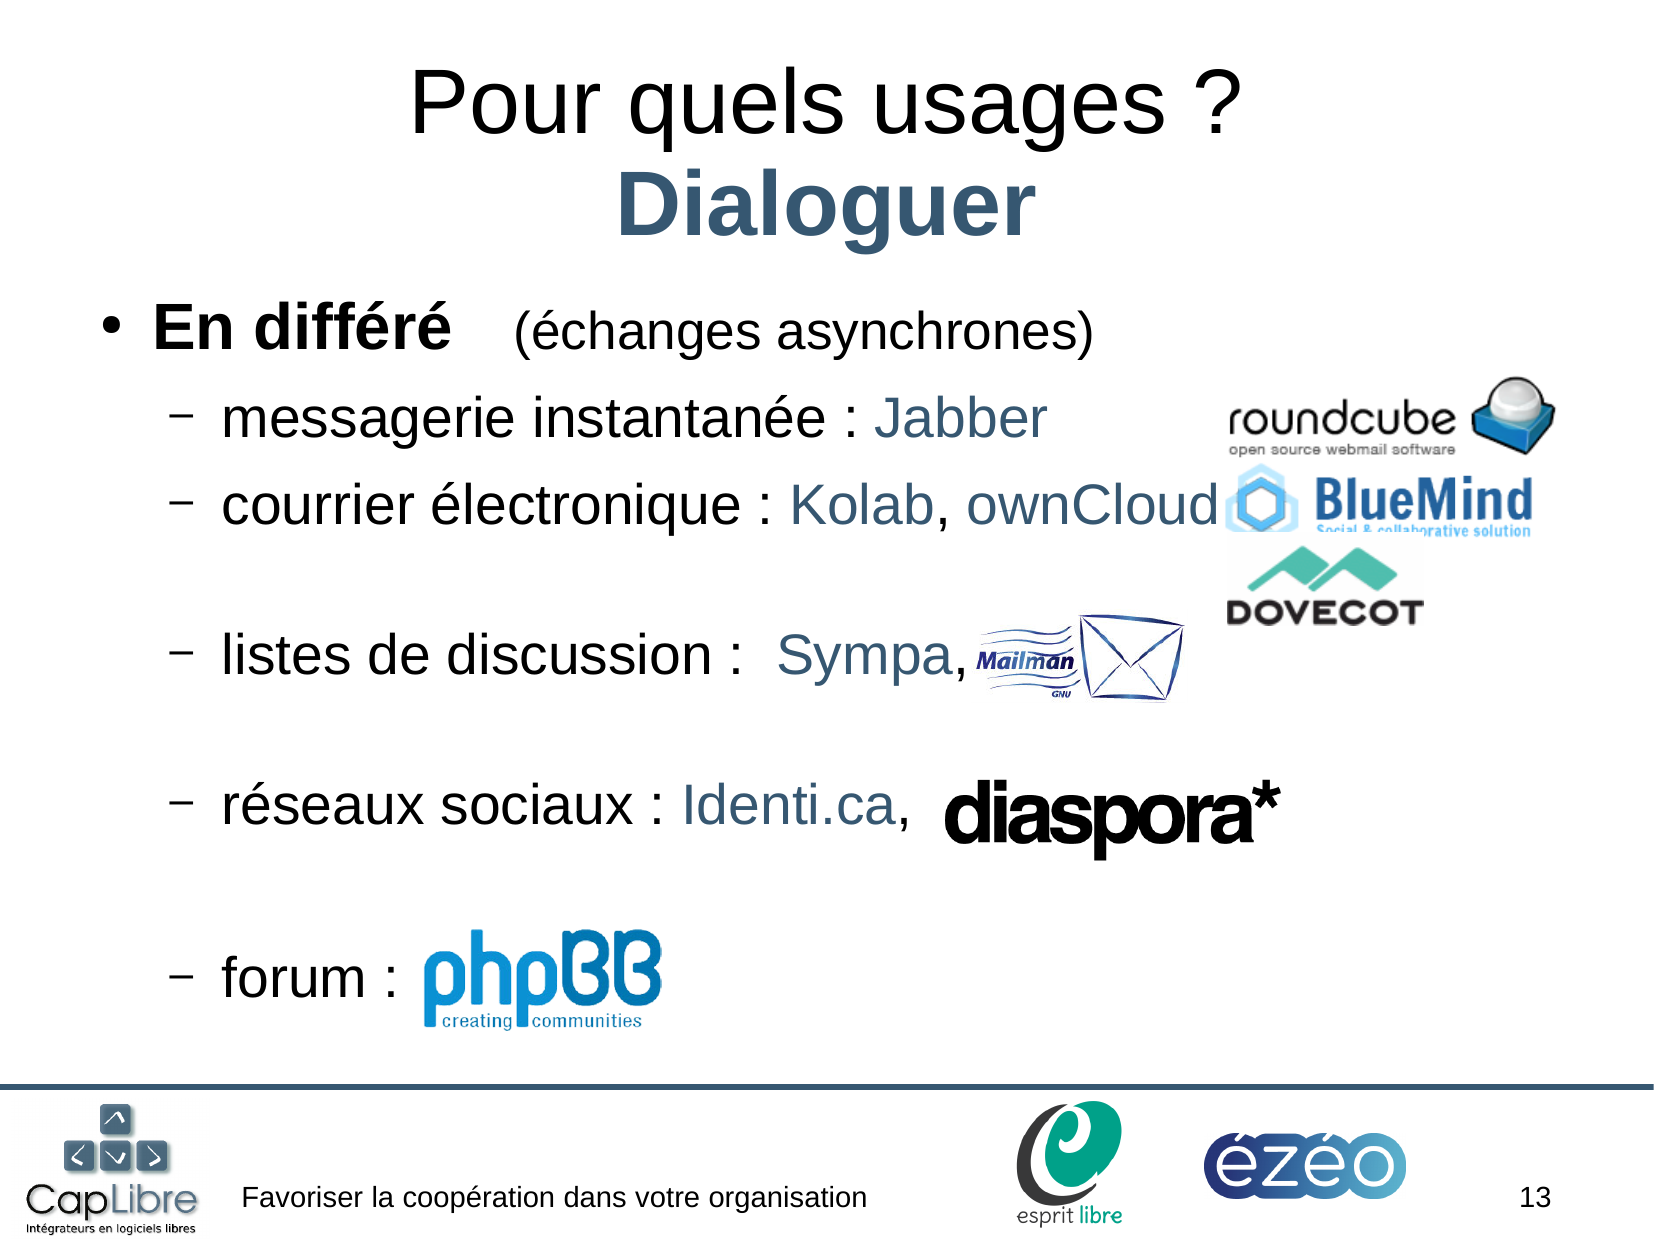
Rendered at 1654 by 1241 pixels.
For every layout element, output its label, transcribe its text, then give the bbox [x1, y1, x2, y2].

picture [412, 907, 674, 1047]
picture [971, 609, 1188, 703]
list En différé (échanges asynchrones) messagerie instantanée : Jabber courrier électronique : Kolab, ownCloud listes de discussion : Sympa, réseaux sociaux : Identi.ca, forum : [82, 290, 1571, 1016]
picture [1003, 1098, 1134, 1229]
picture [11, 1098, 210, 1239]
picture [1204, 1133, 1406, 1199]
picture [944, 772, 1282, 863]
picture [1216, 373, 1560, 626]
title Pour quels usages ? Dialoguer [82, 49, 1571, 257]
